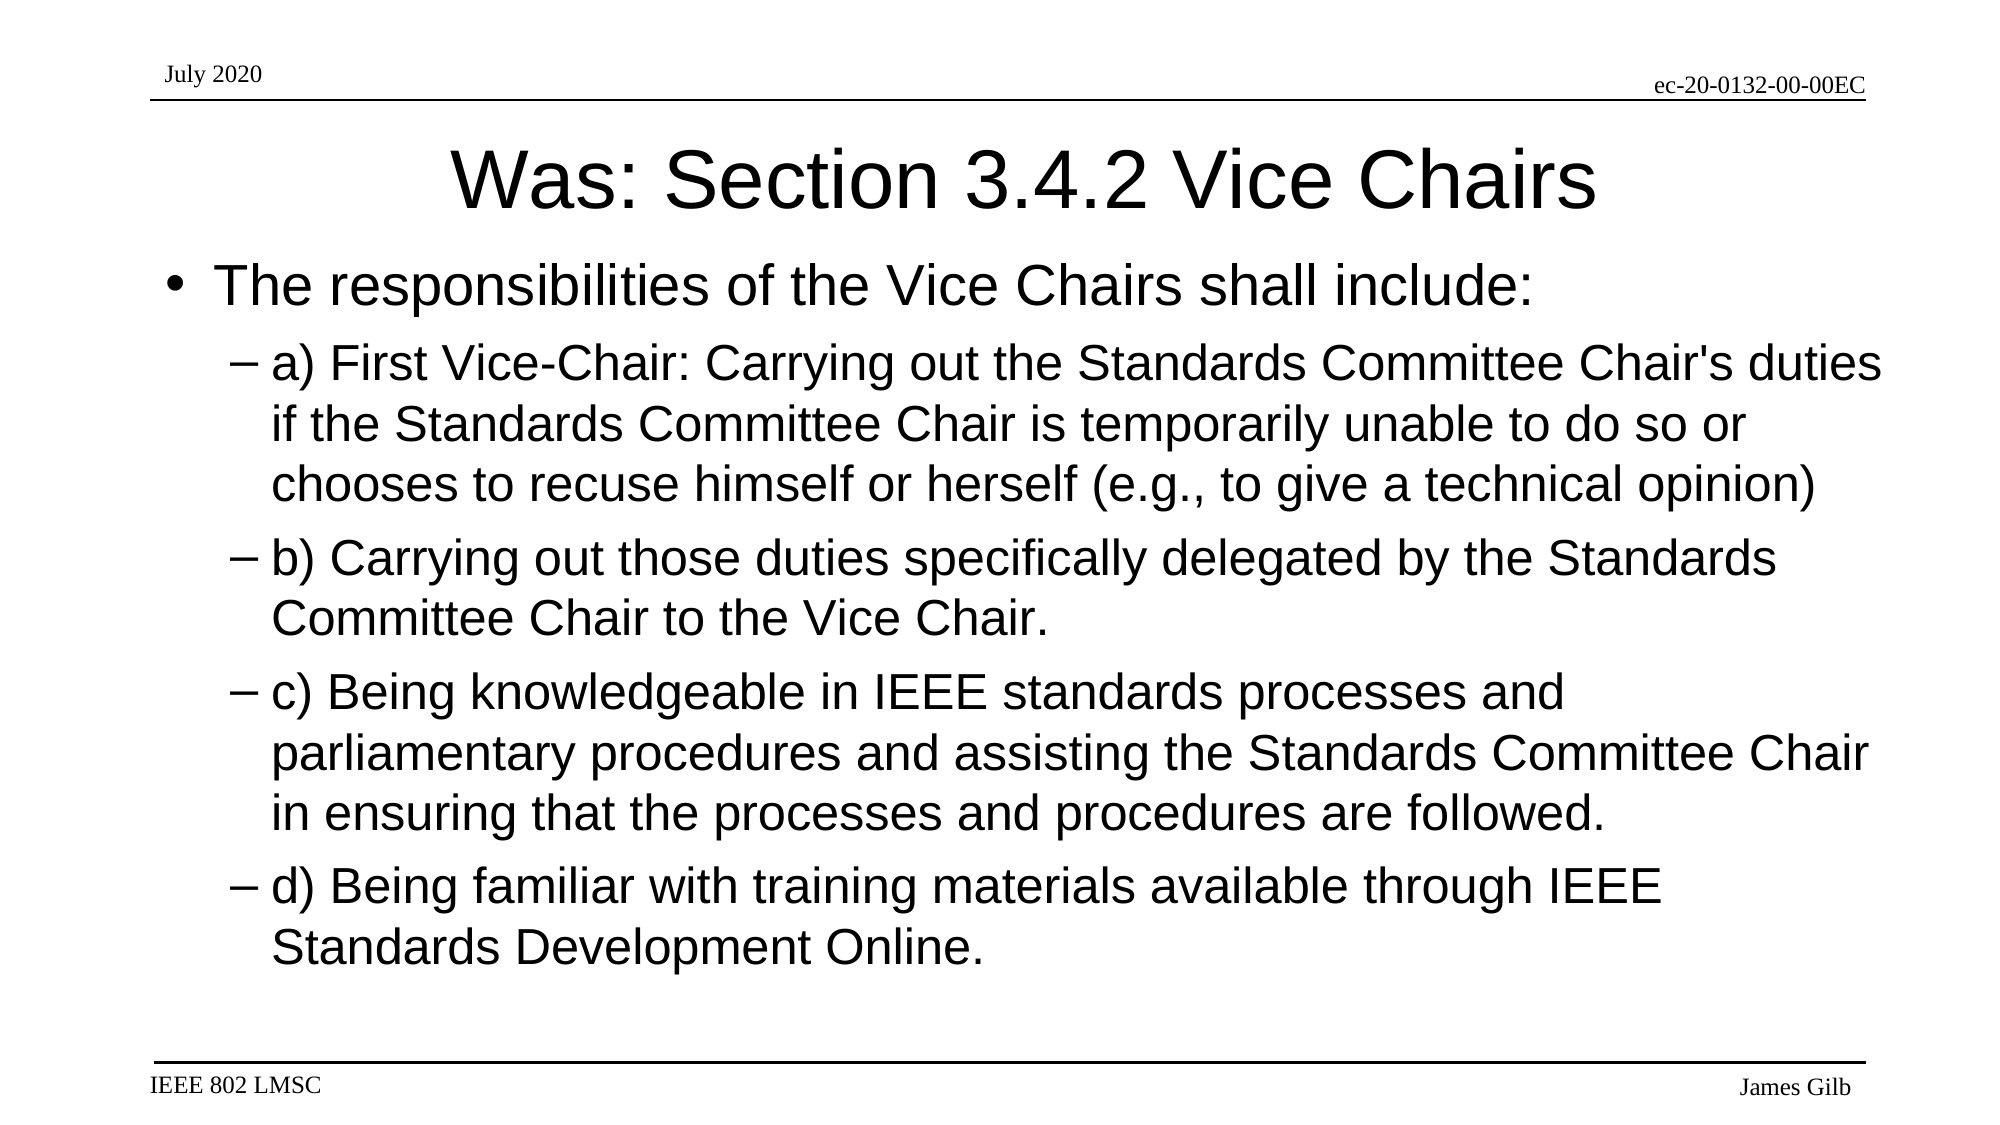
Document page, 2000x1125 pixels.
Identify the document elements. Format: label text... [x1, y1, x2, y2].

title Was: Section 3.4.2 Vice Chairs [149, 112, 1900, 238]
list The responsibilities of the Vice Chairs shall include: a) First Vice-Chair: Carrying out the Standards Committee Chair's duties if the Standards Committee Chair is temporarily unable to do so or chooses to recuse himself or herself (e.g., to give a technical opinion) b) Carrying out those duties specifically delegated by the Standards Committee Chair to the Vice Chair. c) Being knowledgeable in IEEE standards processes and parliamentary procedures and assisting the Standards Committee Chair in ensuring that the processes and procedures are followed. d) Being familiar with training materials available through IEEE Standards Development Online. [149, 239, 1900, 1051]
